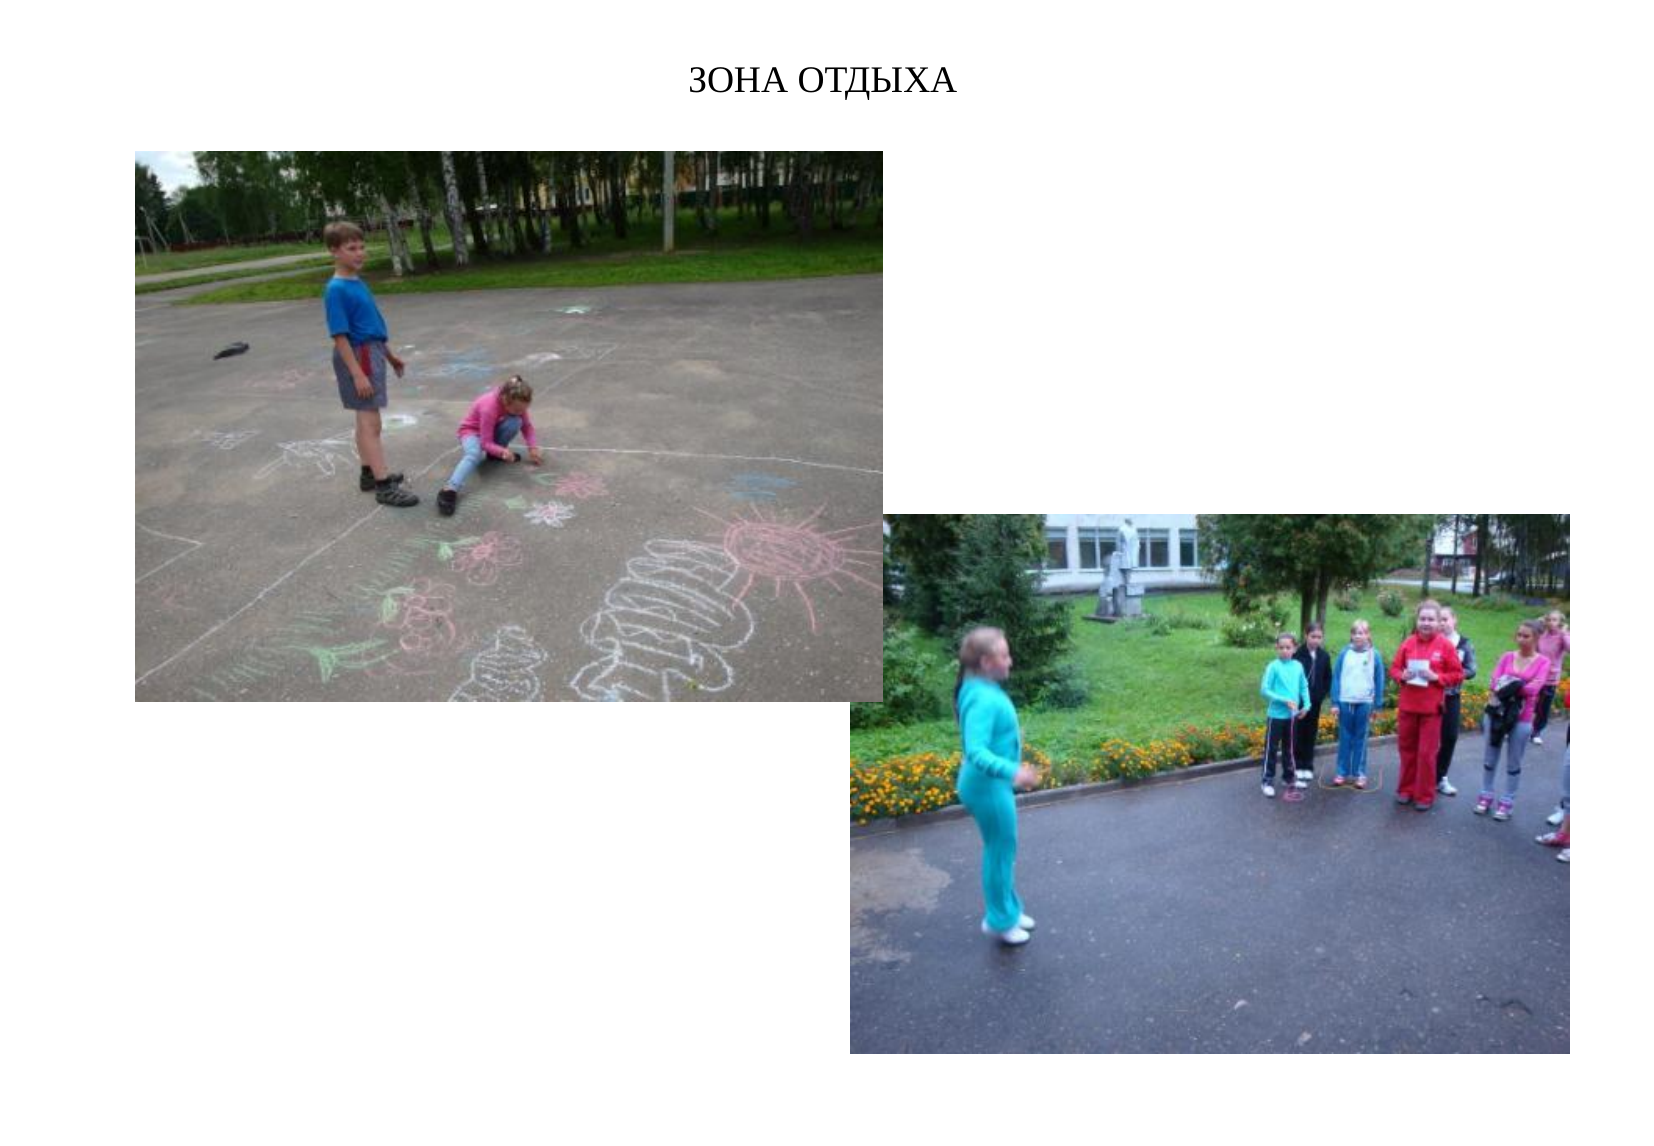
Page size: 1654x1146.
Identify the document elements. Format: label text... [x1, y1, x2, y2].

text_box ЗОНА ОТДЫХА [205, 45, 1441, 110]
picture [135, 151, 1570, 1054]
